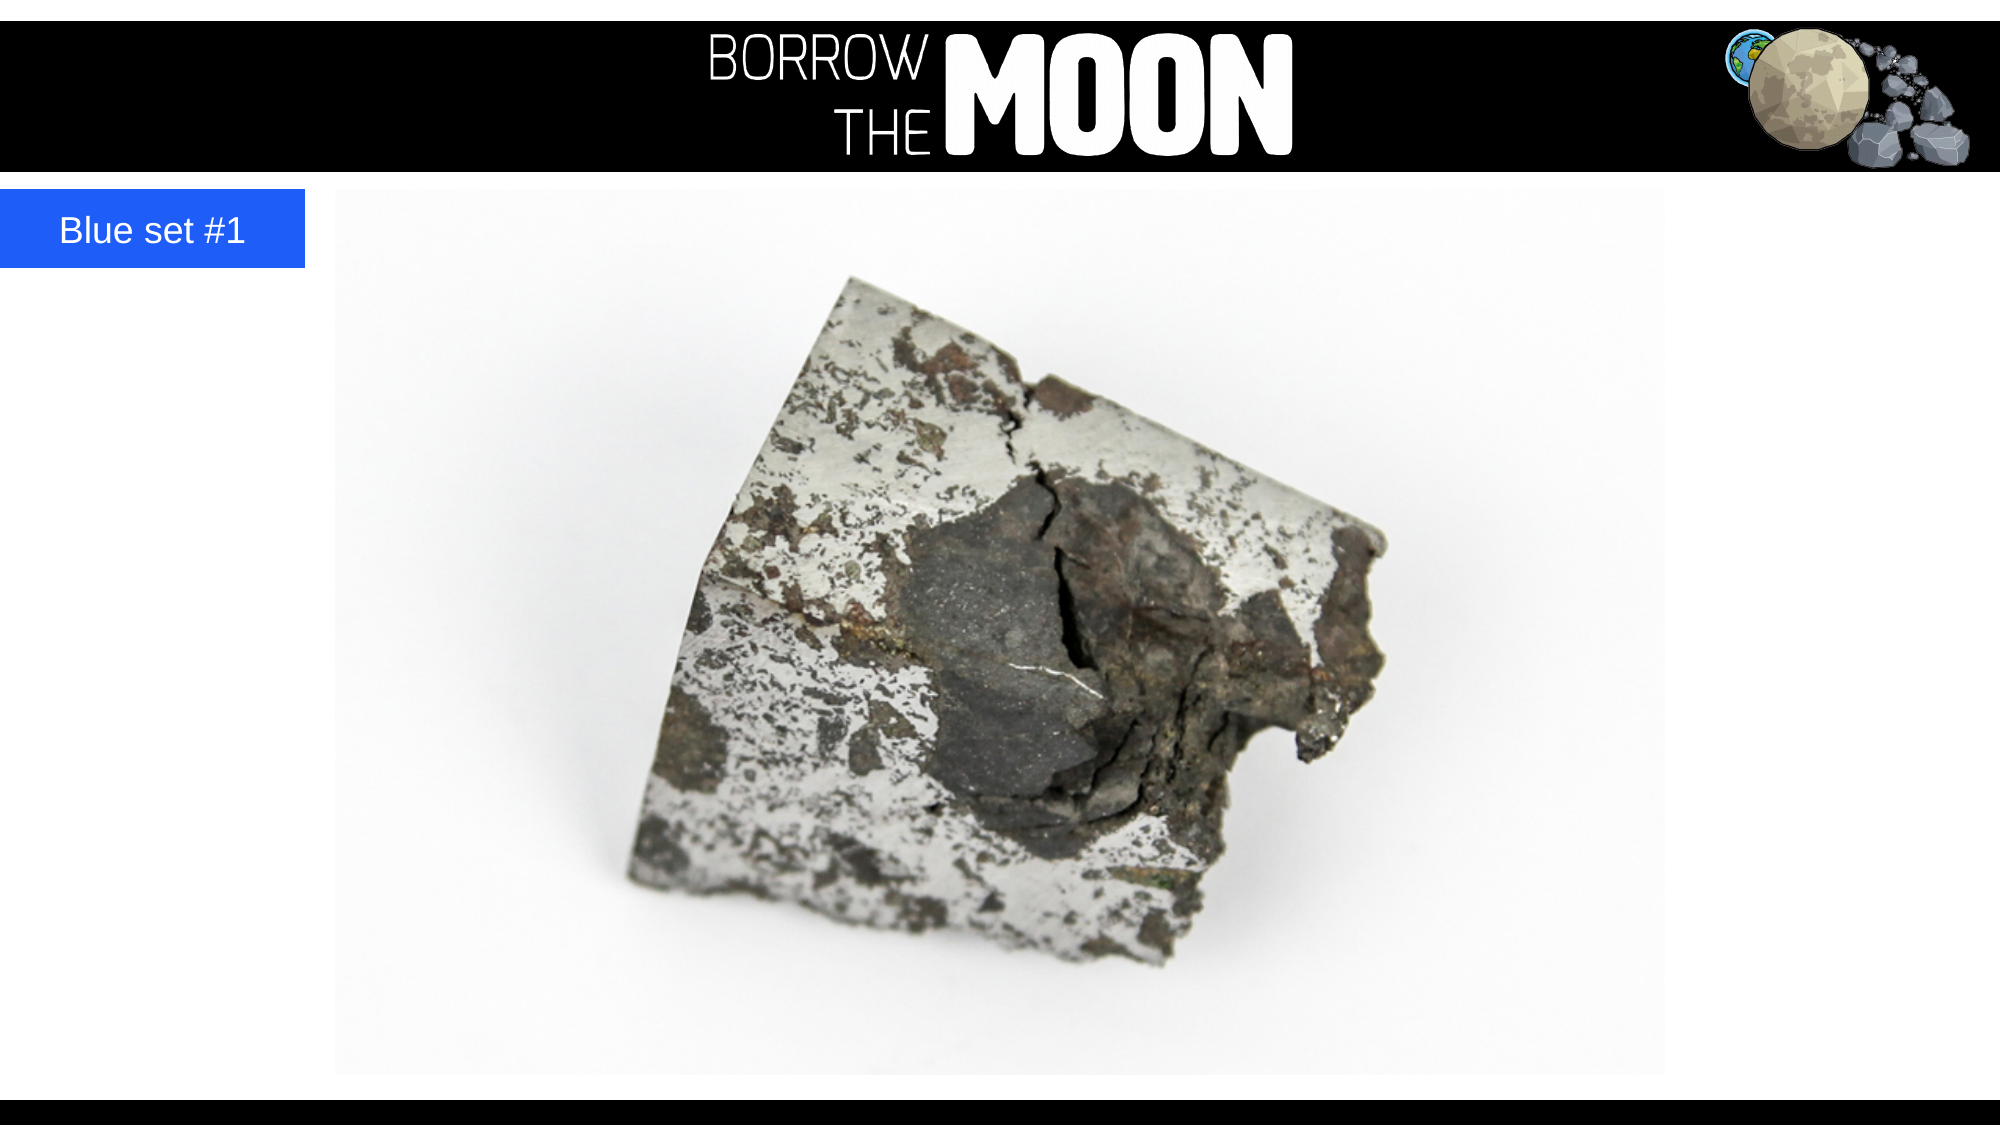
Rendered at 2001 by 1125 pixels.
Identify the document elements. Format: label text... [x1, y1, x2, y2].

text_box Blue set #1 [0, 189, 305, 268]
picture [335, 189, 1665, 1075]
